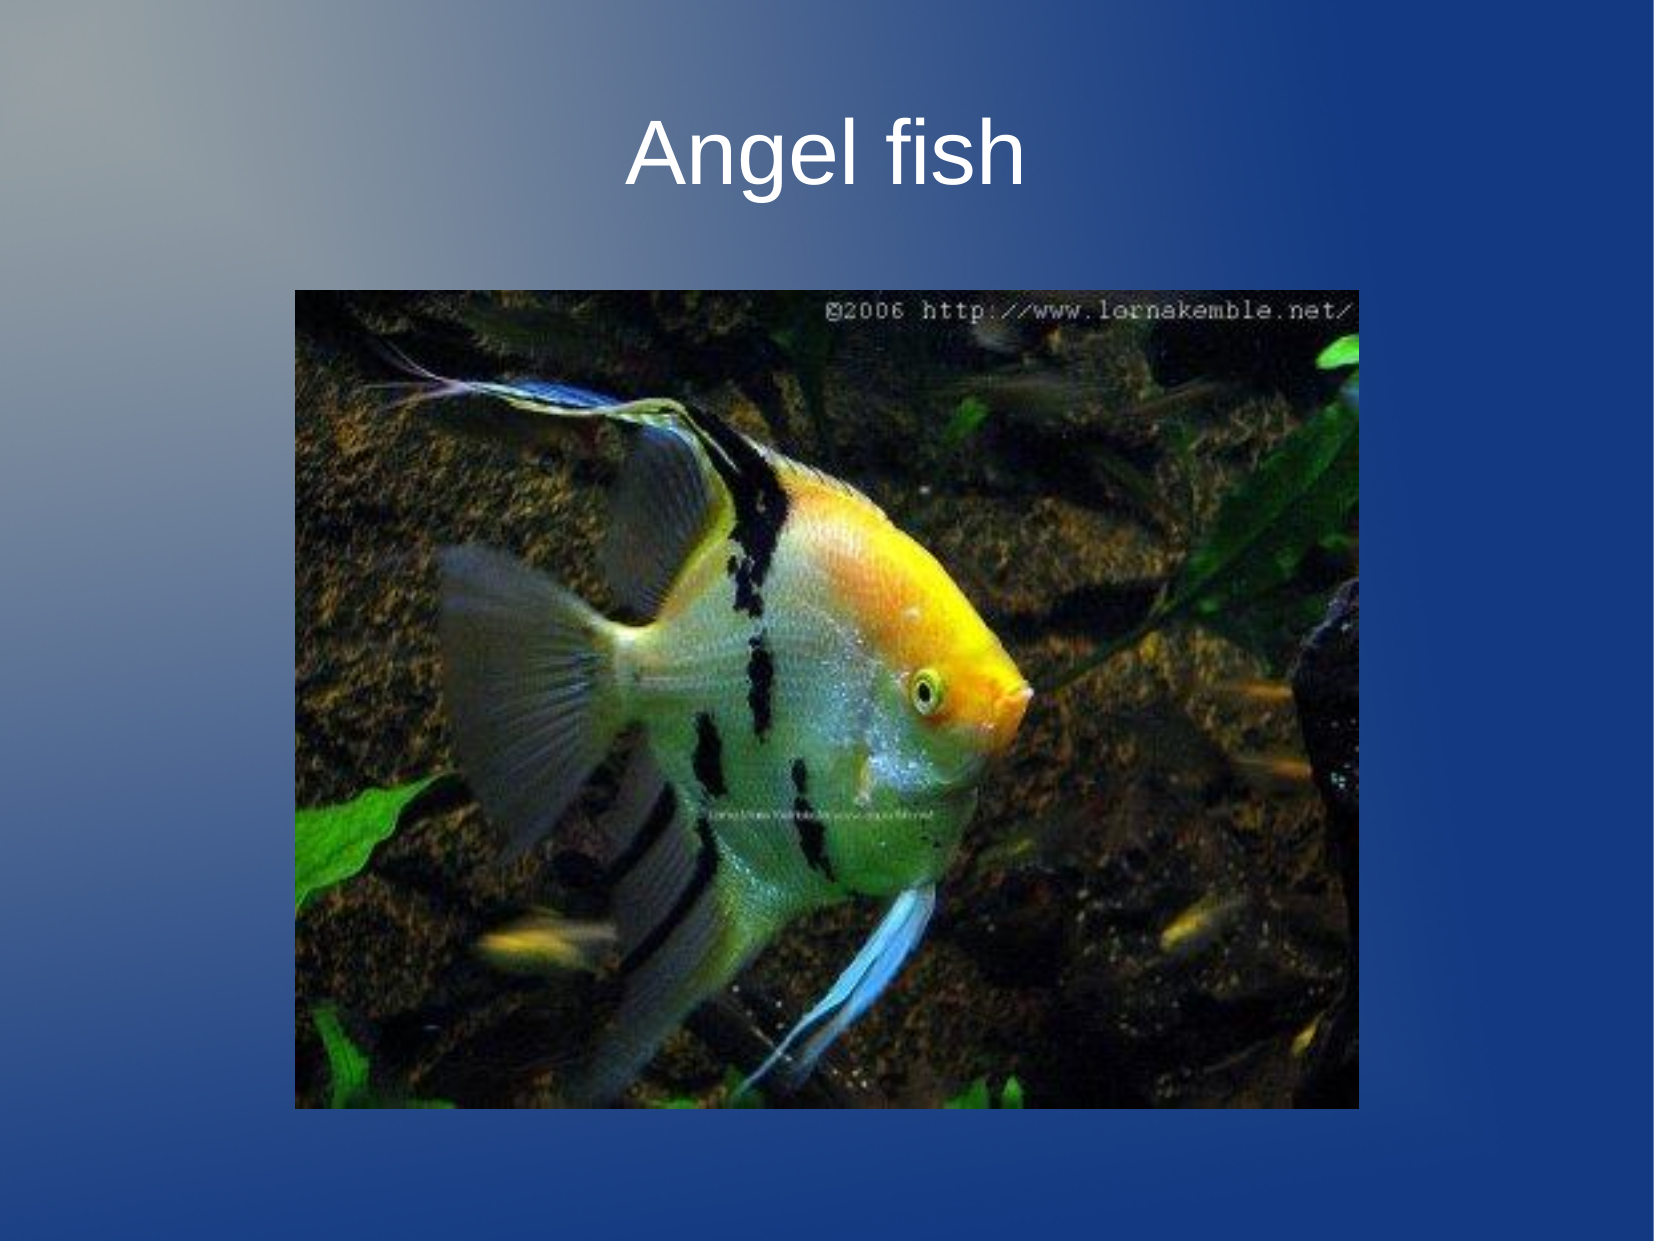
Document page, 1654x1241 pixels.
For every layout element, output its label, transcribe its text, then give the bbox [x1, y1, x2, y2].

title Angel fish [82, 49, 1571, 257]
picture [0, 0, 1654, 1241]
